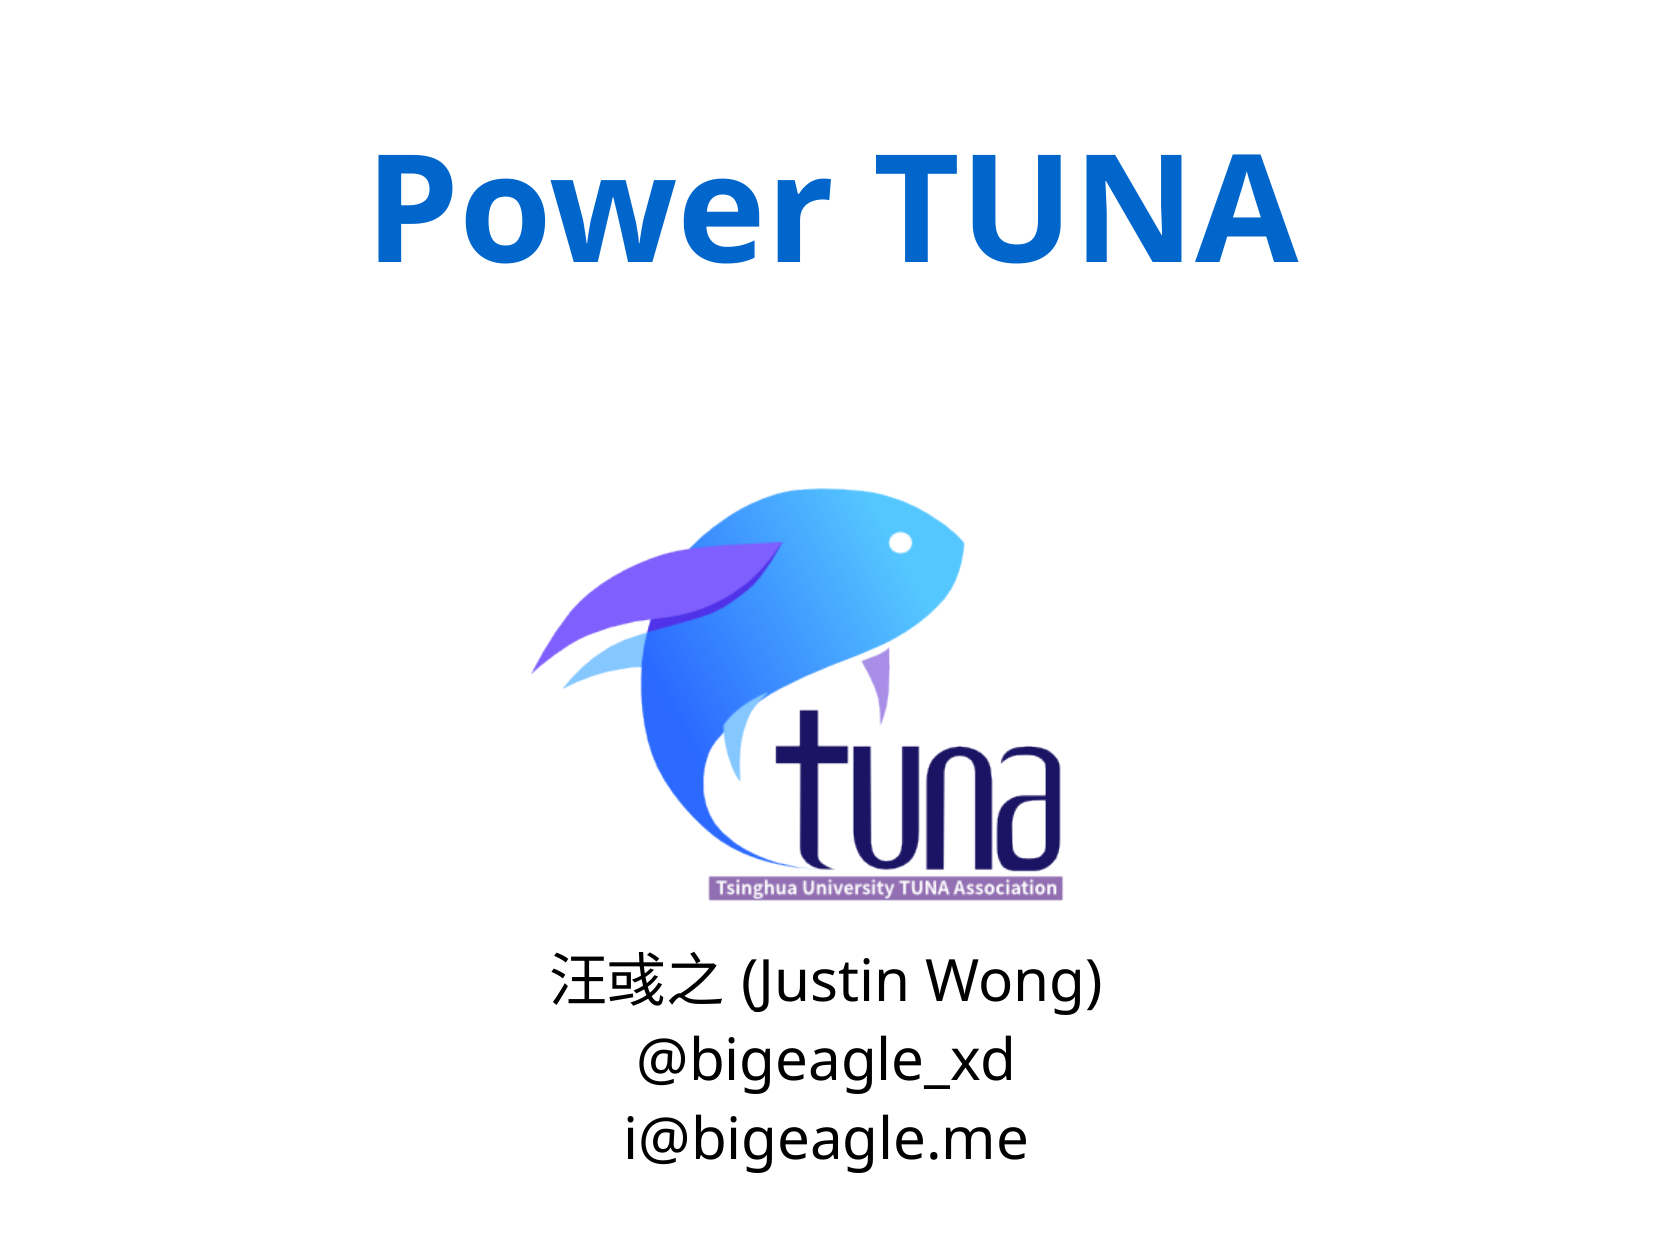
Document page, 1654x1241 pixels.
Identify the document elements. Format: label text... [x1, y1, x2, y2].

picture [510, 404, 1085, 980]
title Power TUNA [59, 34, 1605, 376]
subtitle 汪彧之(Justin Wong) @bigeagle_xd i@bigeagle.me [82, 925, 1571, 1186]
